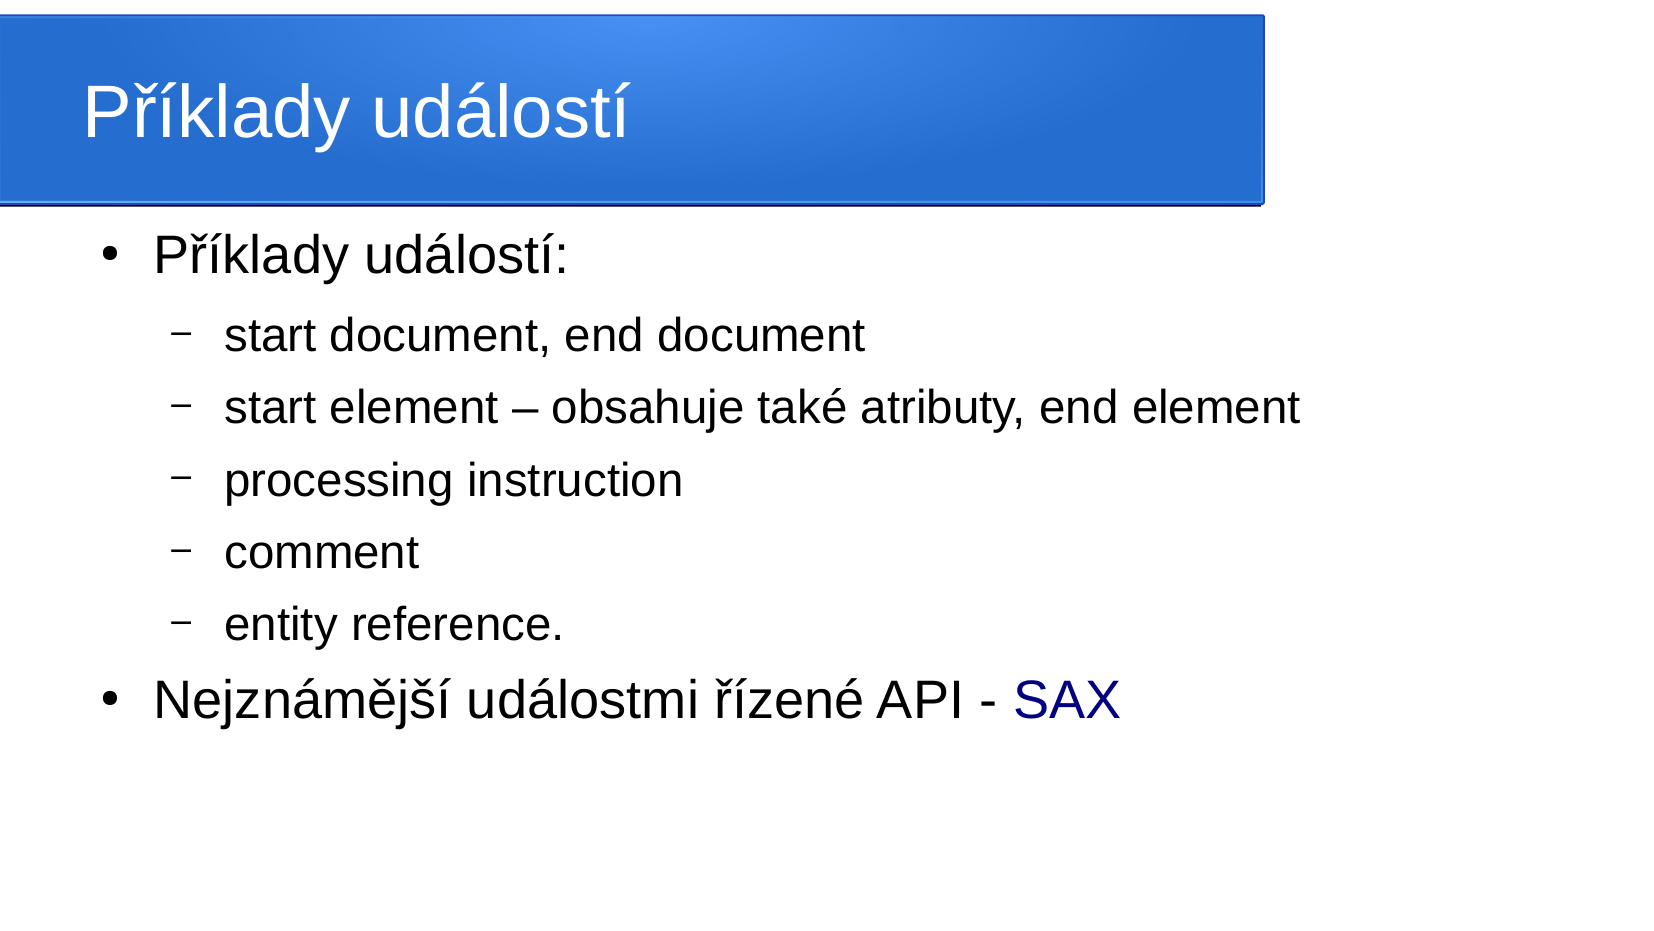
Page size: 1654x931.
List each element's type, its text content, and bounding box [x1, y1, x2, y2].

list Příklady událostí: start document, end document start element – obsahuje také atributy, end element processing instruction comment entity reference. Nejznámější událostmi řízené API - SAX [82, 224, 1571, 764]
title Příklady událostí [82, 35, 1235, 189]
